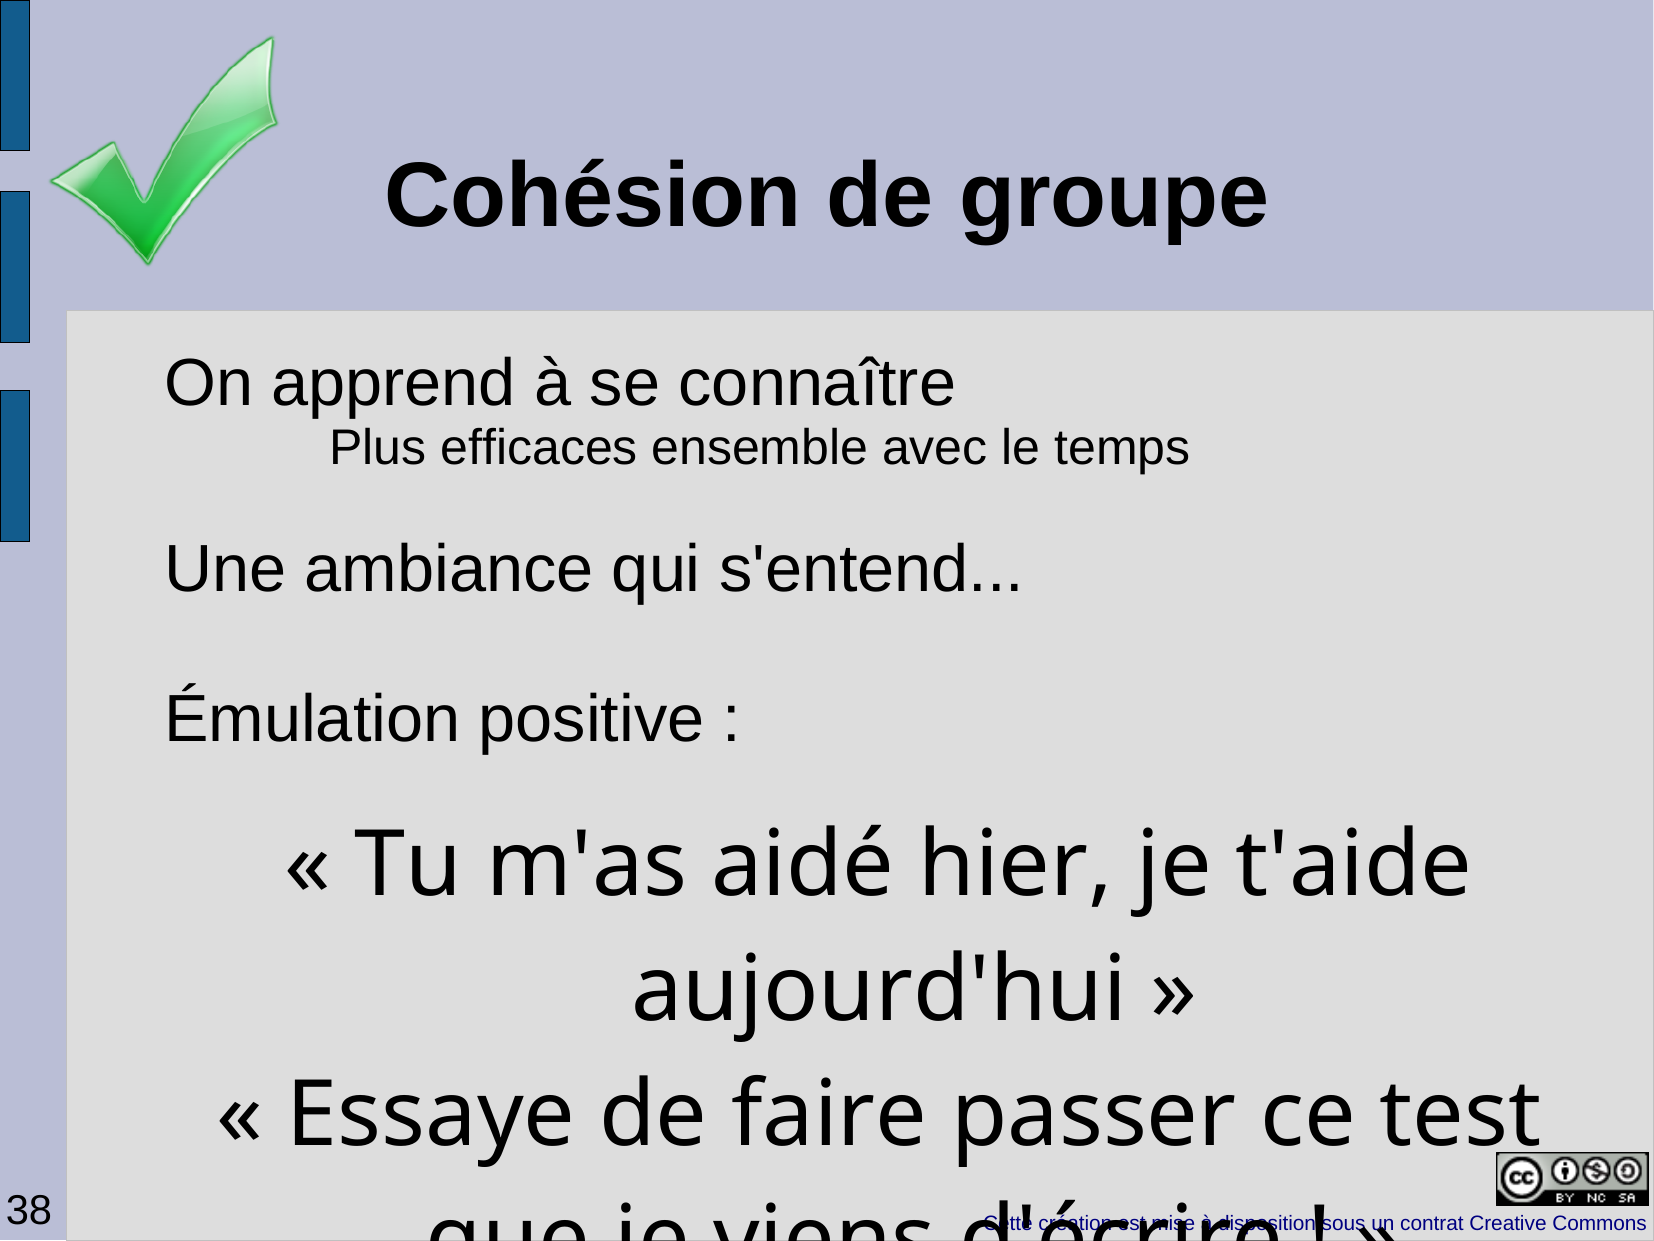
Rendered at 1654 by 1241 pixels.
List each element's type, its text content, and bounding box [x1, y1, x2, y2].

list On apprend à se connaître Plus efficaces ensemble avec le temps Une ambiance qui s'entend... Émulation positive : « Tu m'as aidé hier, je t'aide aujourd'hui » « Essaye de faire passer ce test que je viens d'écrire ! » « Ensemble dans la même galère » [152, 344, 1595, 1127]
picture [41, 29, 284, 272]
title Cohésion de groupe [121, 91, 1534, 299]
picture [1496, 1152, 1649, 1206]
